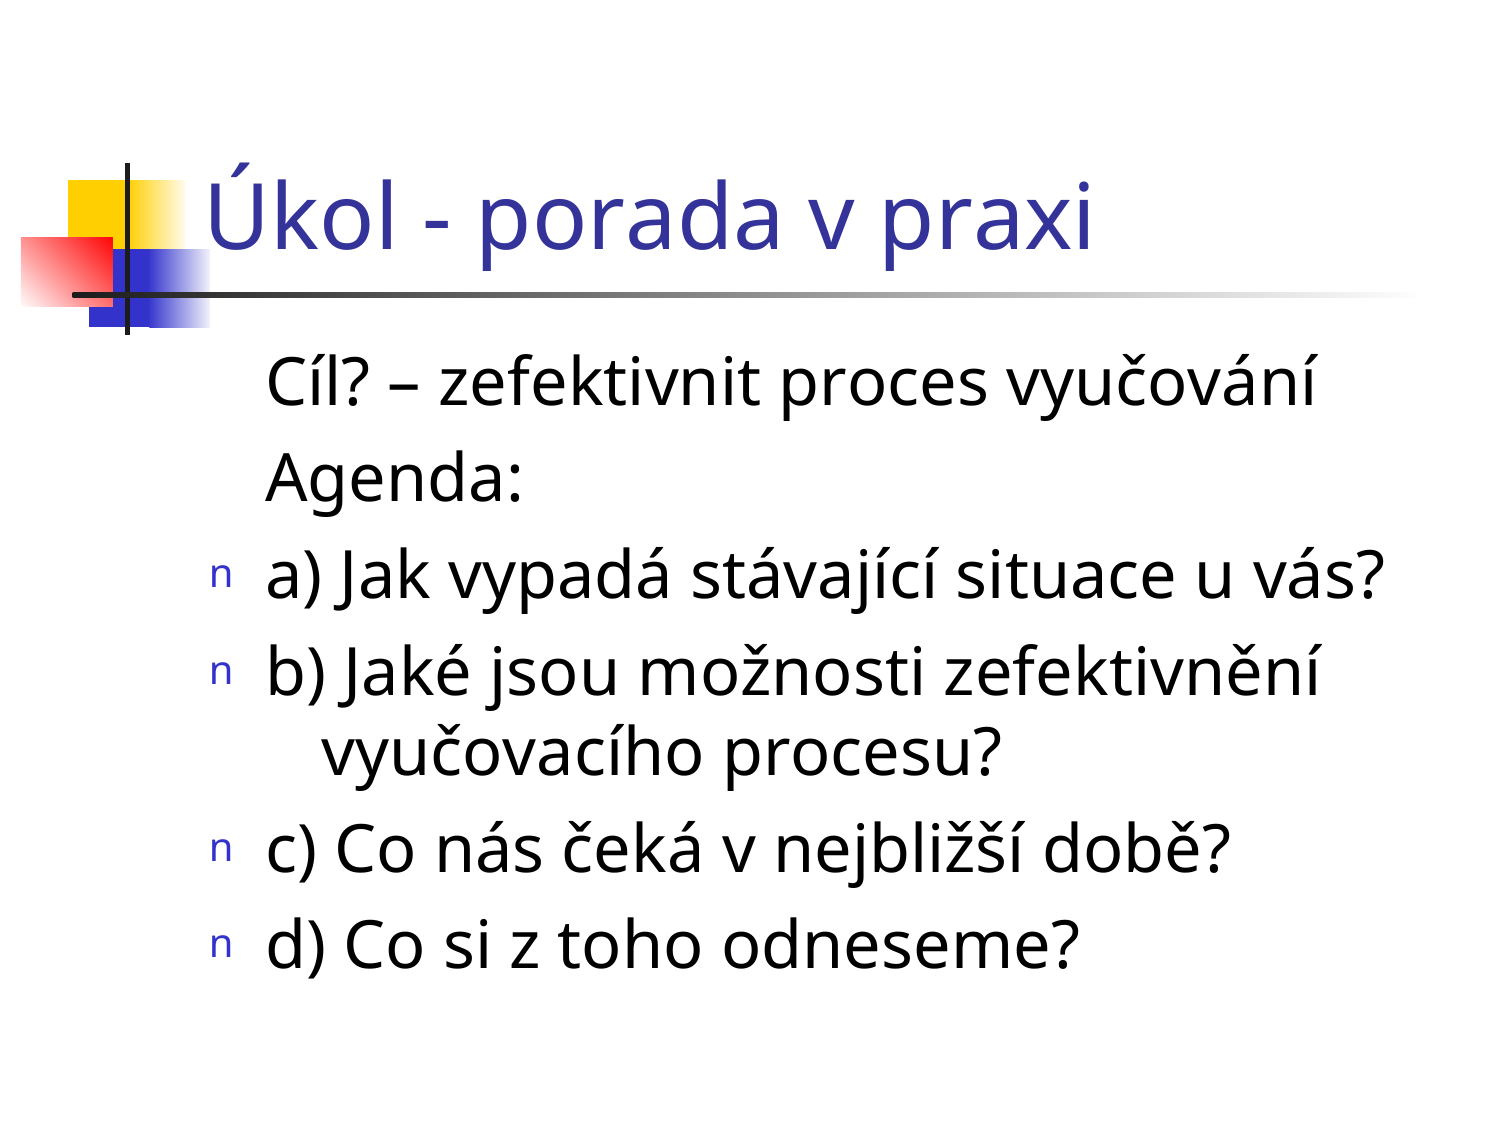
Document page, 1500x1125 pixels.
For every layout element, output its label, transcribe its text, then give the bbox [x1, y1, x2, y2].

list Cíl? – zefektivnit proces vyučování Agenda: a) Jak vypadá stávající situace u vás? b) Jaké jsou možnosti zefektivnění vyučovacího procesu? c) Co nás čeká v nejbližší době? d) Co si z toho odneseme? [193, 331, 1469, 1007]
title Úkol - porada v praxi [188, 35, 1468, 275]
